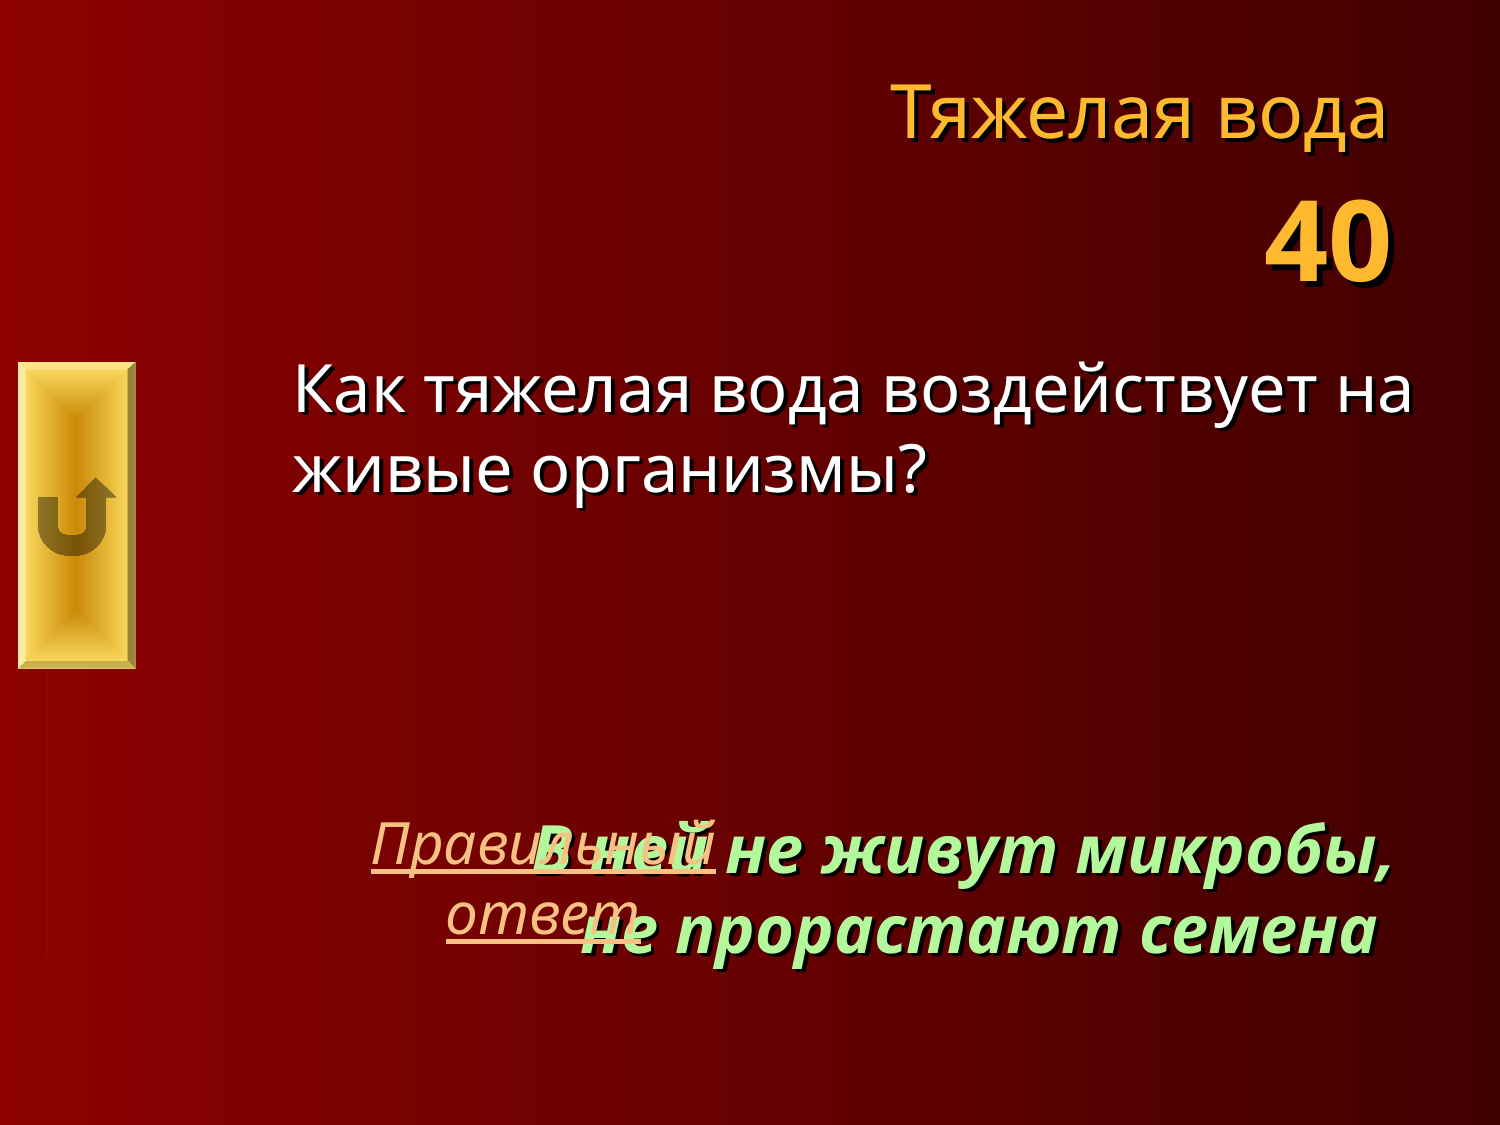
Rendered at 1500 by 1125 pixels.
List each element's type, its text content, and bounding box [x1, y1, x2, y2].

subtitle Как тяжелая вода воздействует на живые организмы? [277, 337, 1447, 764]
text_box 60 [17, 361, 26, 669]
text_box Правильный ответ [253, 798, 833, 882]
text_box 40 [1234, 160, 1424, 291]
text_box В ней не живут микробы, не прорастают семена [253, 798, 1412, 1094]
title Тяжелая вода [797, 54, 1483, 161]
text_box [19, 361, 136, 669]
